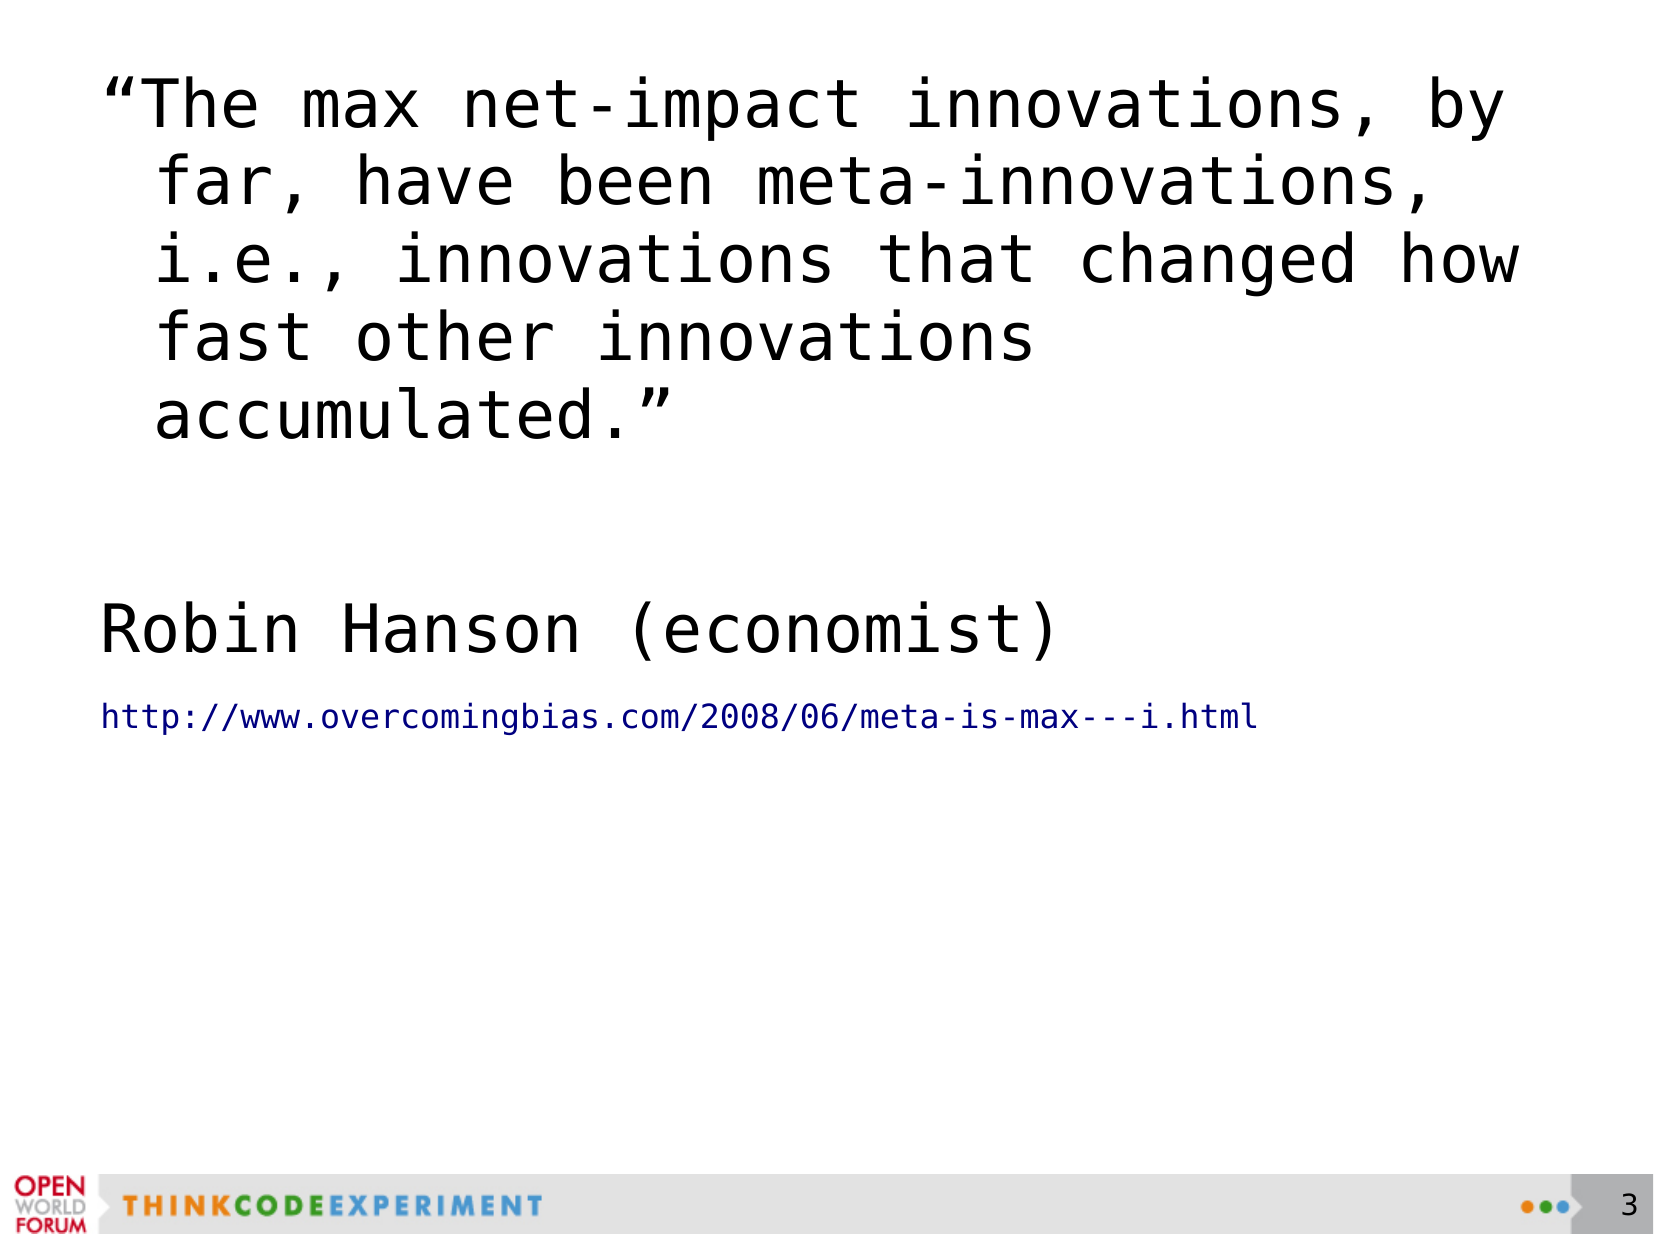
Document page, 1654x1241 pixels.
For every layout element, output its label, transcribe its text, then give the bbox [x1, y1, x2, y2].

list “The max net-impact innovations, by far, have been meta-innovations, i.e., innovations that changed how fast other innovations accumulated.” Robin Hanson (economist) http://www.overcomingbias.com/2008/06/meta-is-max---i.html [82, 65, 1571, 1062]
picture [0, 1174, 1654, 1234]
